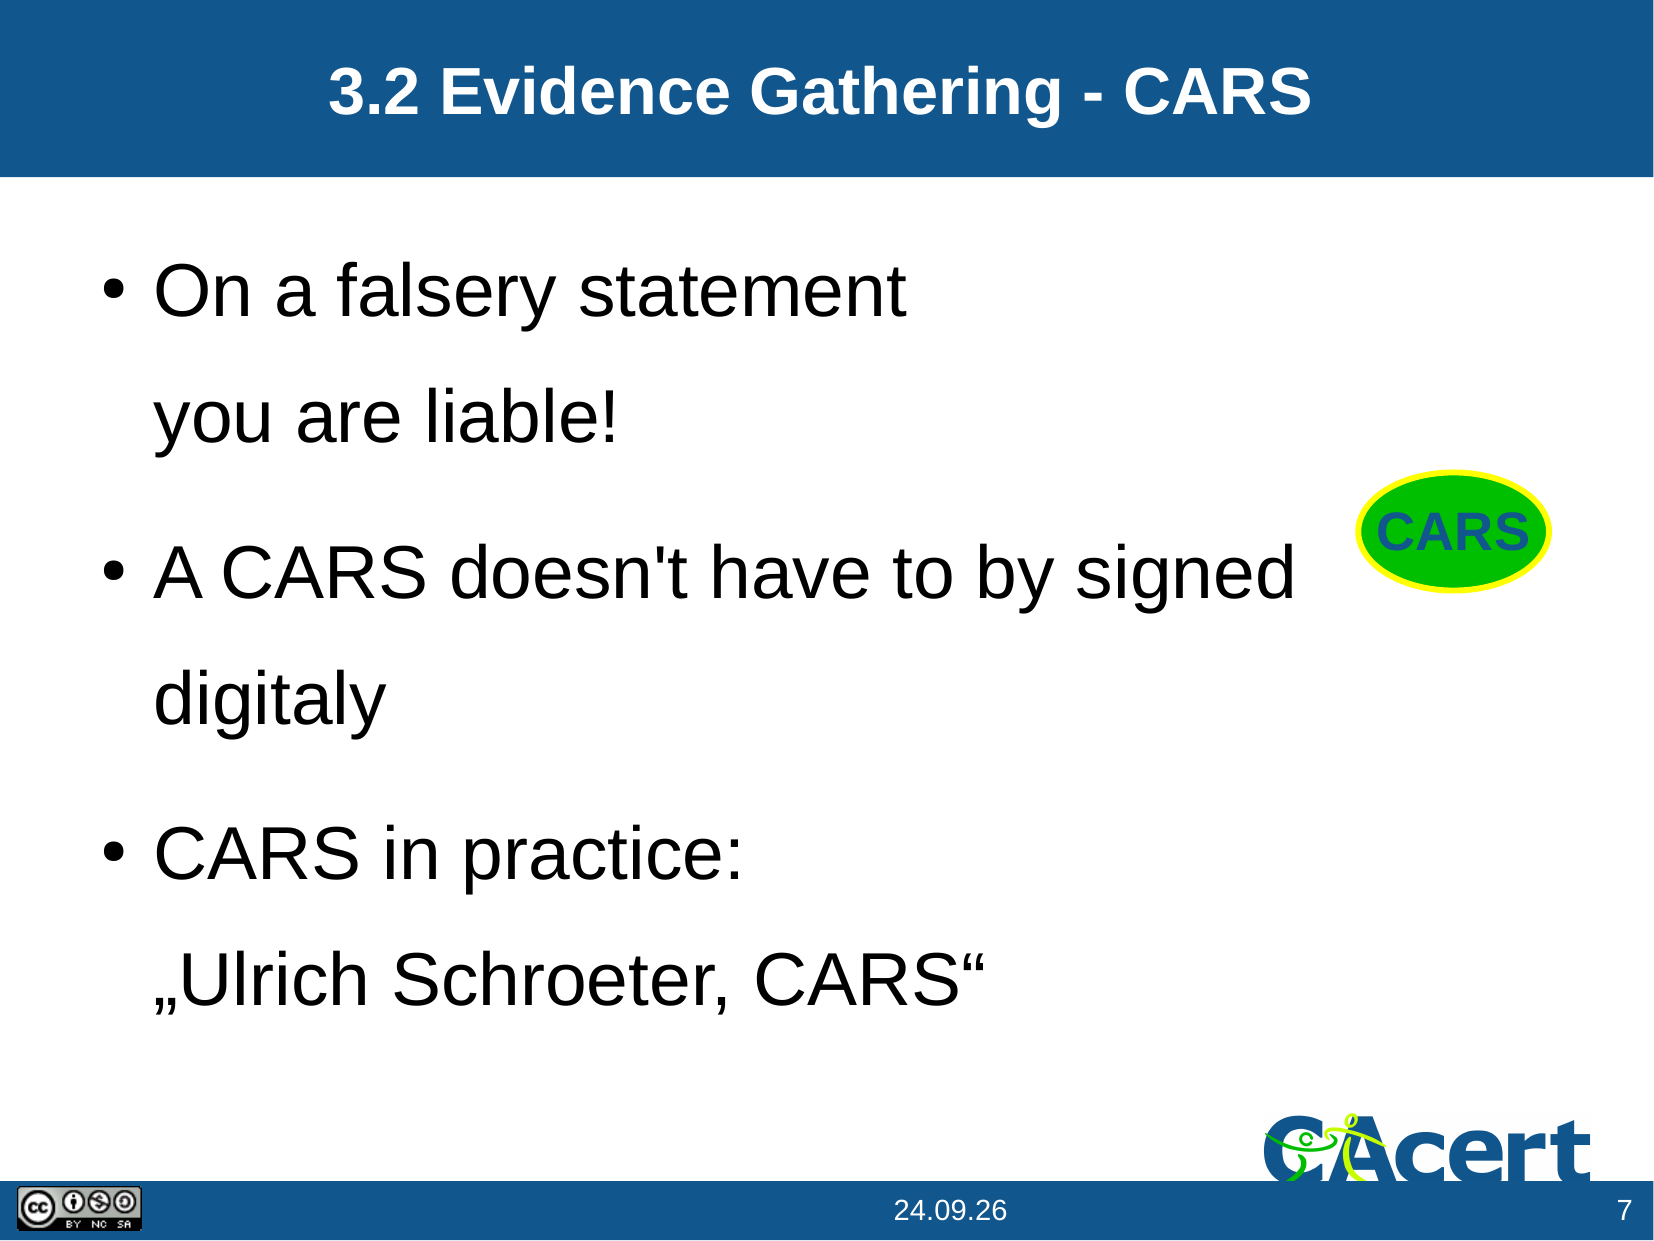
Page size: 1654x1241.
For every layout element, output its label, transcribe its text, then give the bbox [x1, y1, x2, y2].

picture [17, 1186, 142, 1231]
text_box CARS [1358, 472, 1550, 591]
title 3.2 Evidence Gathering - CARS [76, 17, 1565, 166]
picture [1263, 1112, 1591, 1181]
list On a falsery statement you are liable! A CARS doesn't have to by signed digitaly CARS in practice: „Ulrich Schroeter, CARS“ [82, 206, 1359, 1065]
